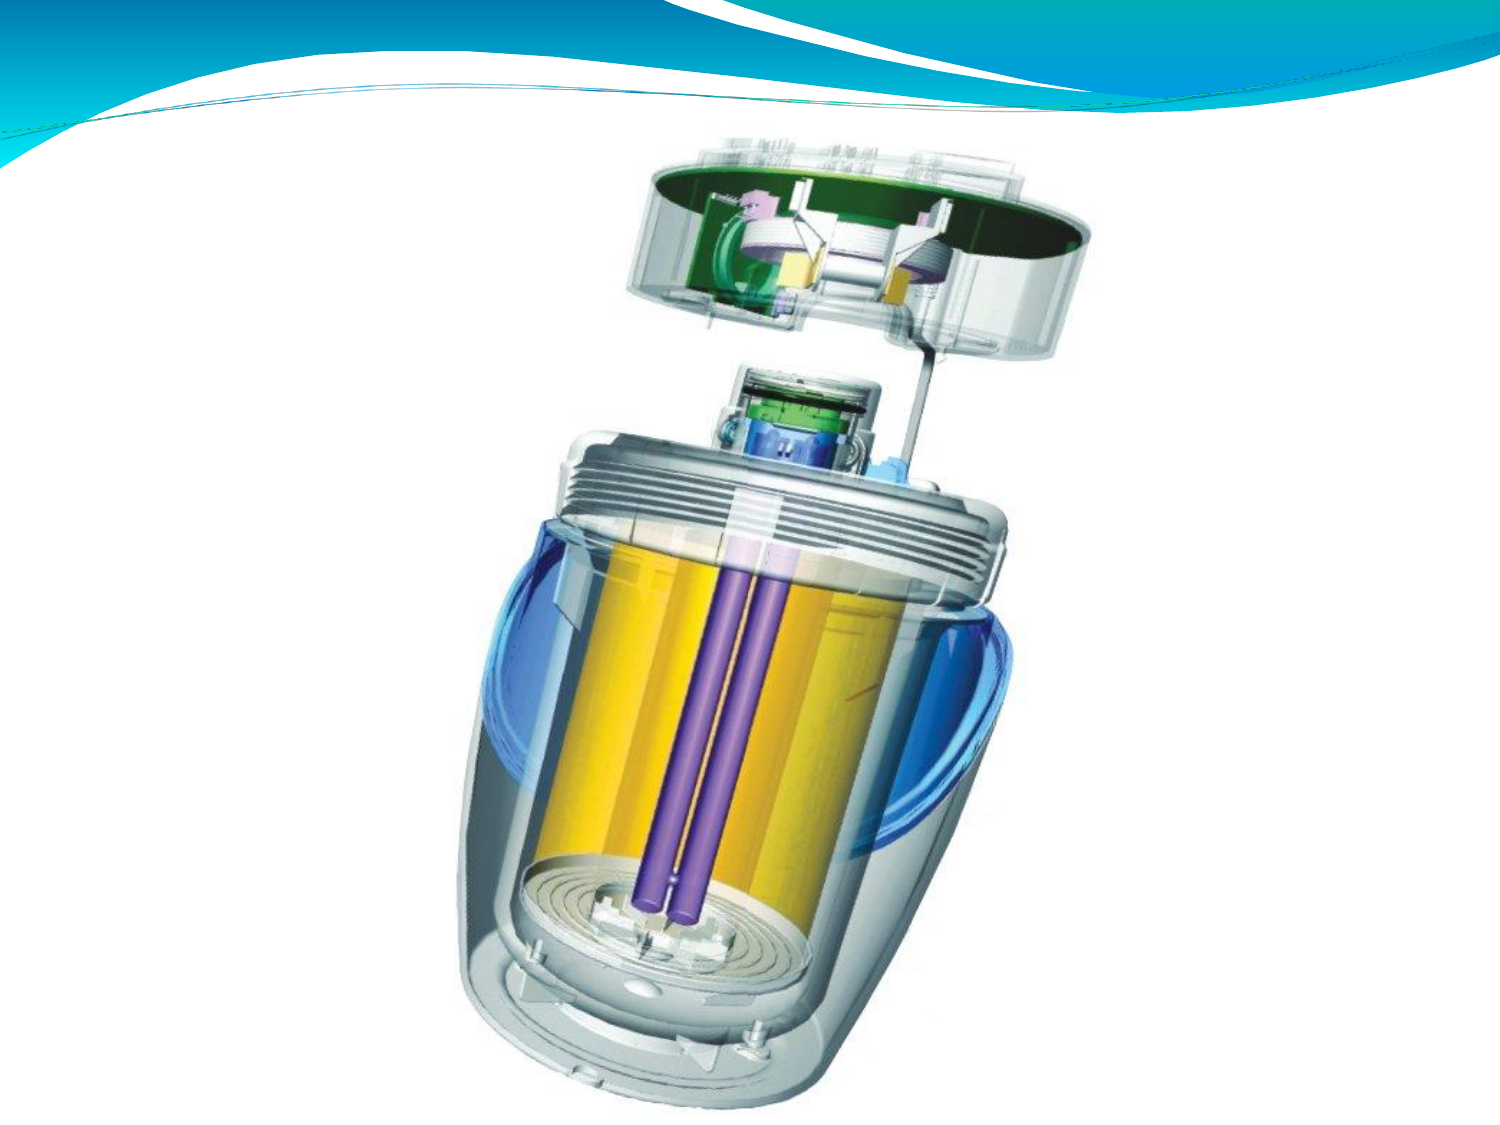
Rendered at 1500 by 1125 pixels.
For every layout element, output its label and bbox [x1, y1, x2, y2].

picture [431, 127, 1104, 1120]
